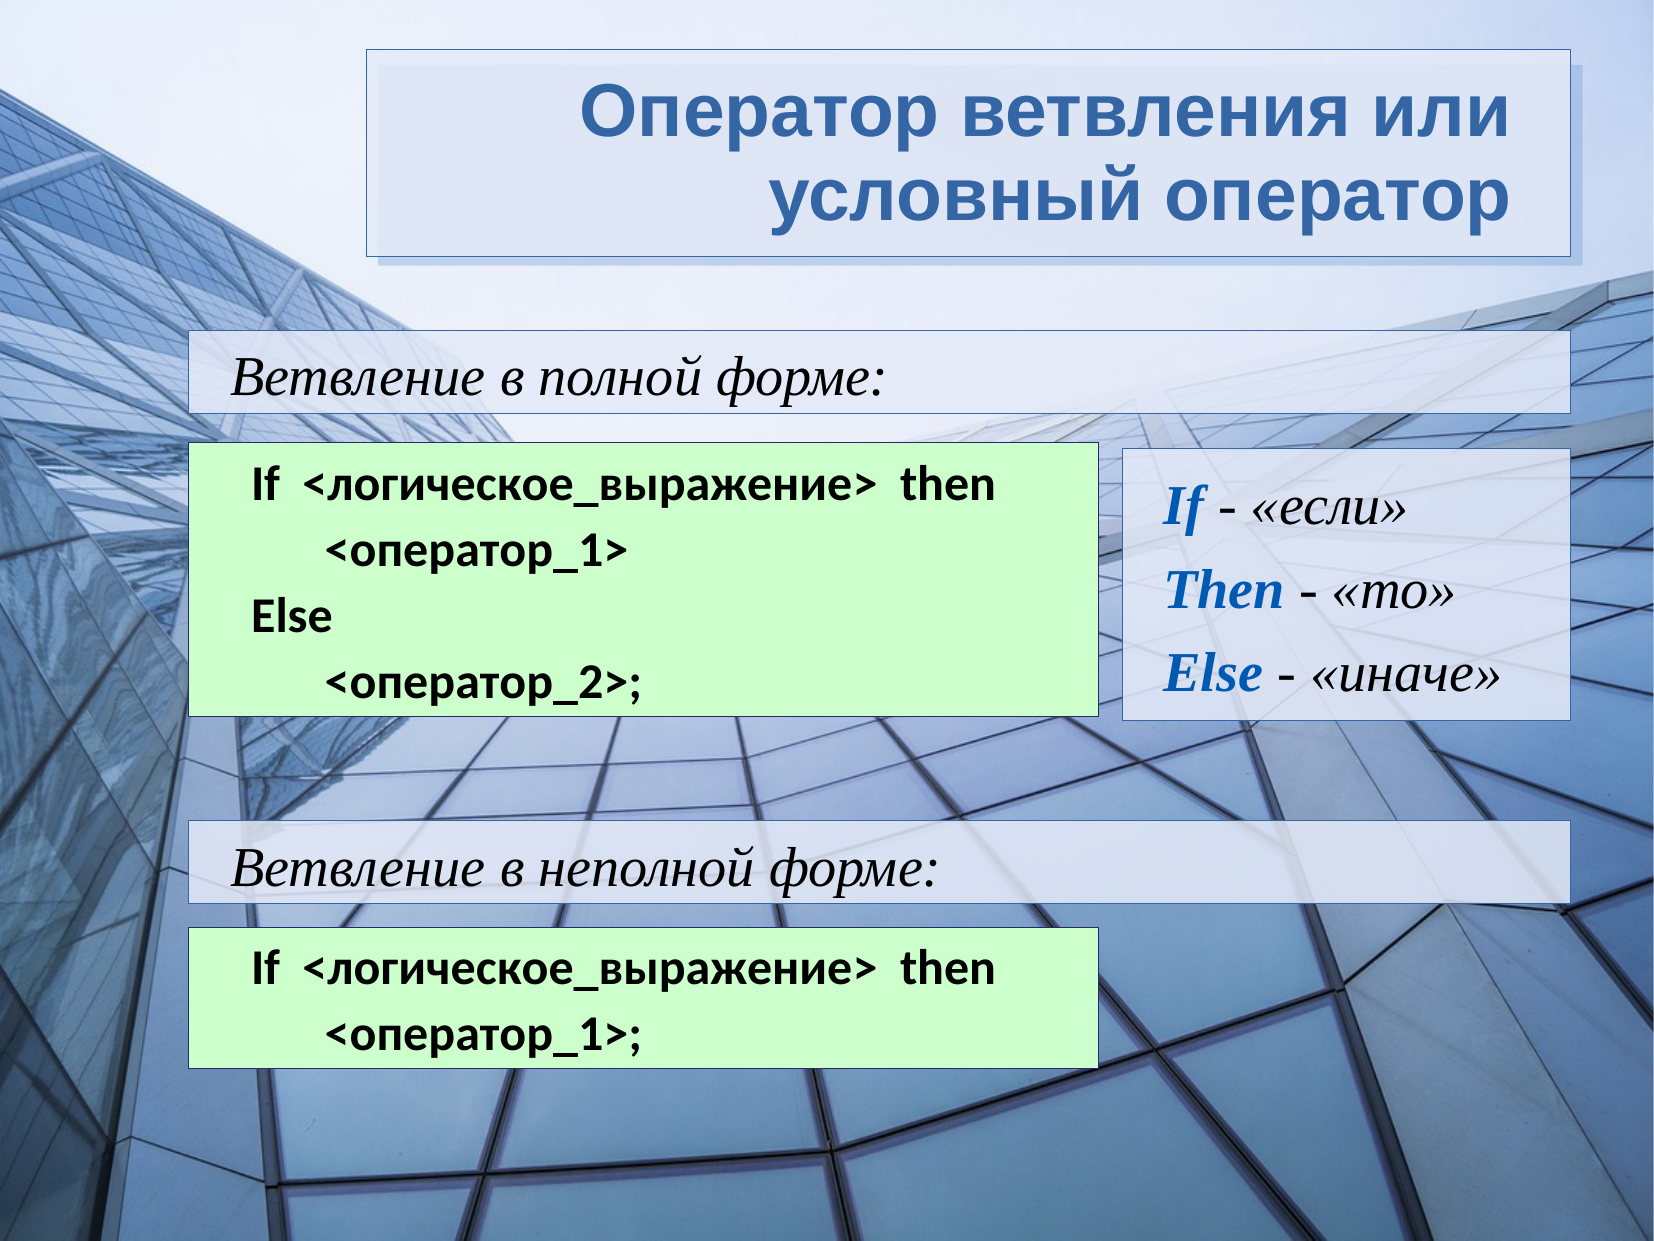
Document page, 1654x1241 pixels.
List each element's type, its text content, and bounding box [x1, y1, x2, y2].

text_box [377, 64, 1583, 266]
picture [0, 0, 1654, 1241]
text_box Ветвление в неполной форме: [188, 820, 1571, 904]
text_box If - «если» Then - «то» Else - «иначе» [1122, 448, 1571, 721]
text_box If <логическое_выражение> then <оператор_1> Else <оператор_2>; [188, 442, 1099, 717]
title Оператор ветвления или условный оператор [366, 49, 1571, 257]
text_box Ветвление в полной форме: [188, 330, 1571, 414]
text_box If <логическое_выражение> then <оператор_1>; [188, 927, 1099, 1069]
